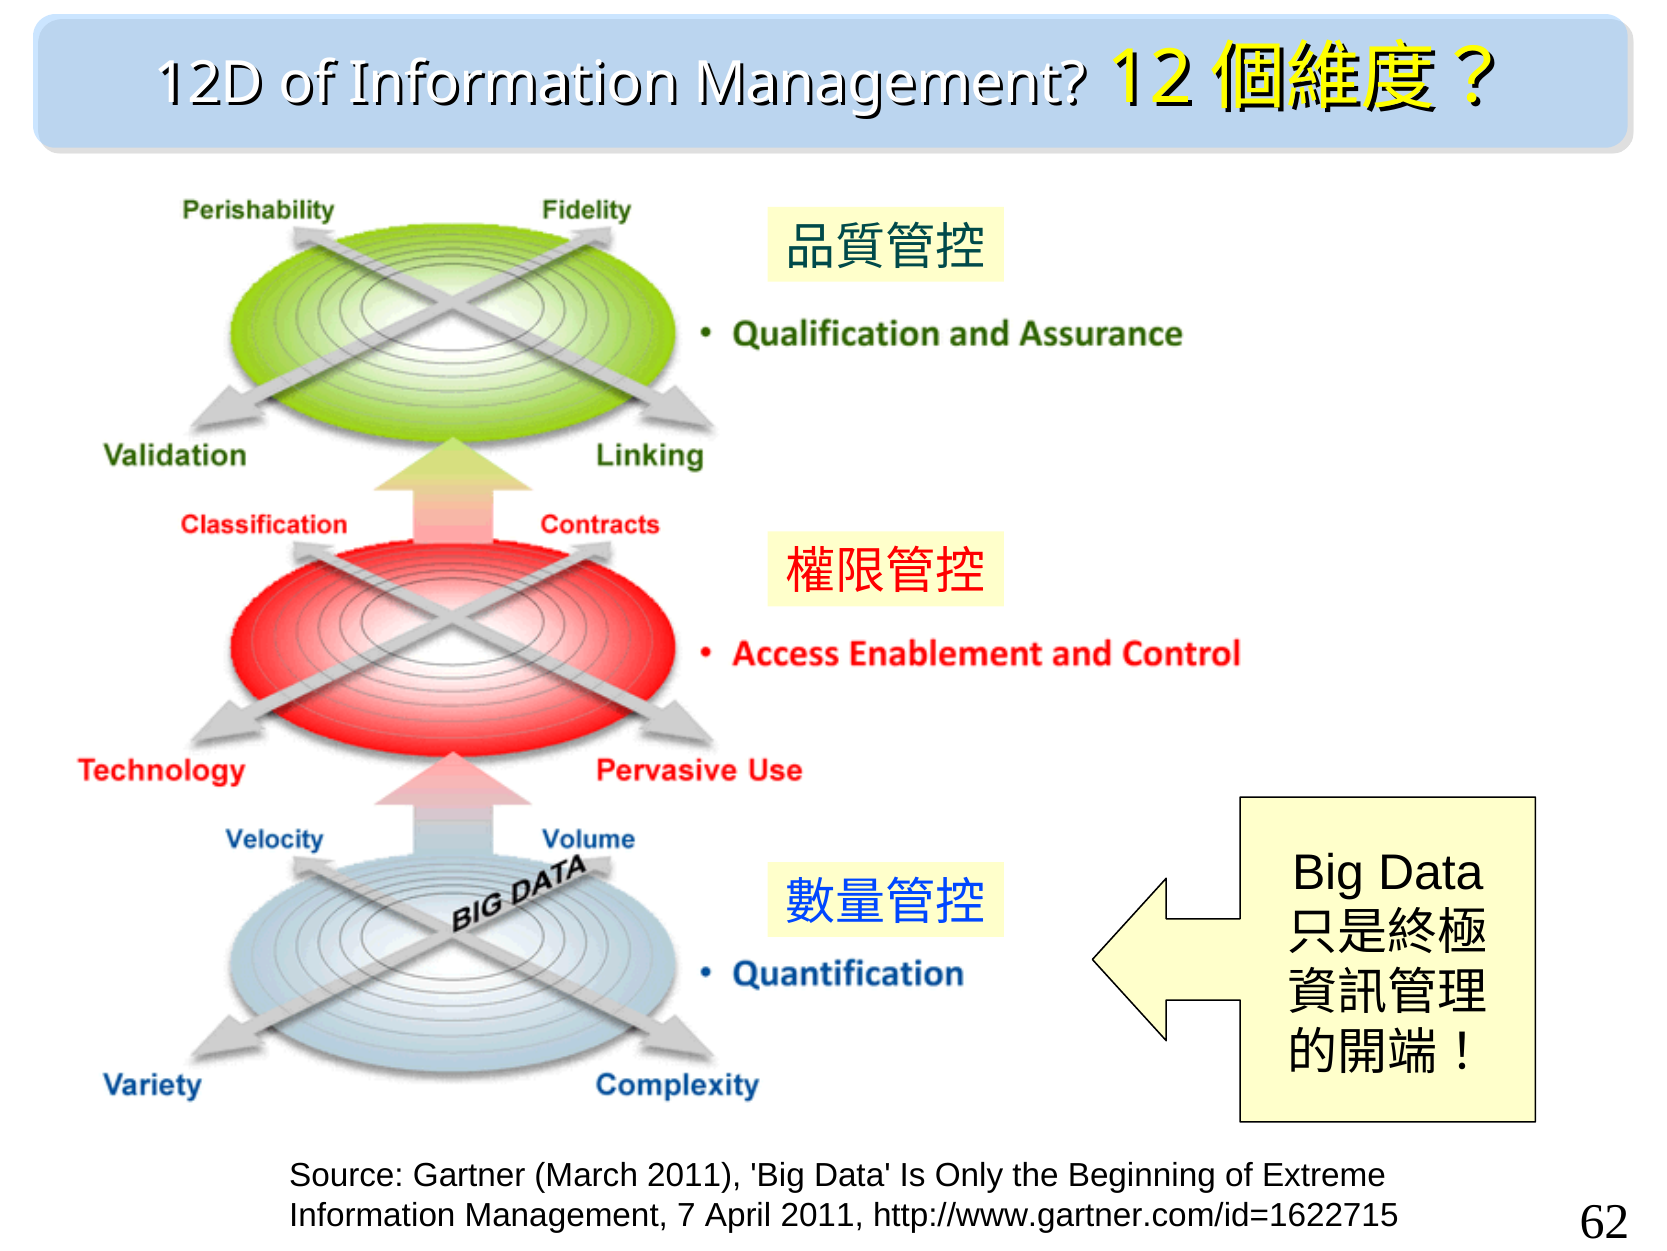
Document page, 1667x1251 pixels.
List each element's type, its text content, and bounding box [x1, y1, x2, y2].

text_box 品質管控 [767, 206, 1004, 282]
picture [57, 177, 1362, 1123]
text_box Source: Gartner (March 2011), 'Big Data' Is Only the Beginning of Extreme Information Management, 7 April 2011, http://www.gartner.com/id=1622715 [274, 1145, 1430, 1241]
title 12D of Information Management? 12個維度？ [0, 7, 1665, 148]
text_box 數量管控 [767, 862, 1004, 937]
text_box 權限管控 [767, 531, 1004, 607]
text_box Big Data 只是終極 資訊管理 的開端！ [1092, 797, 1536, 1122]
